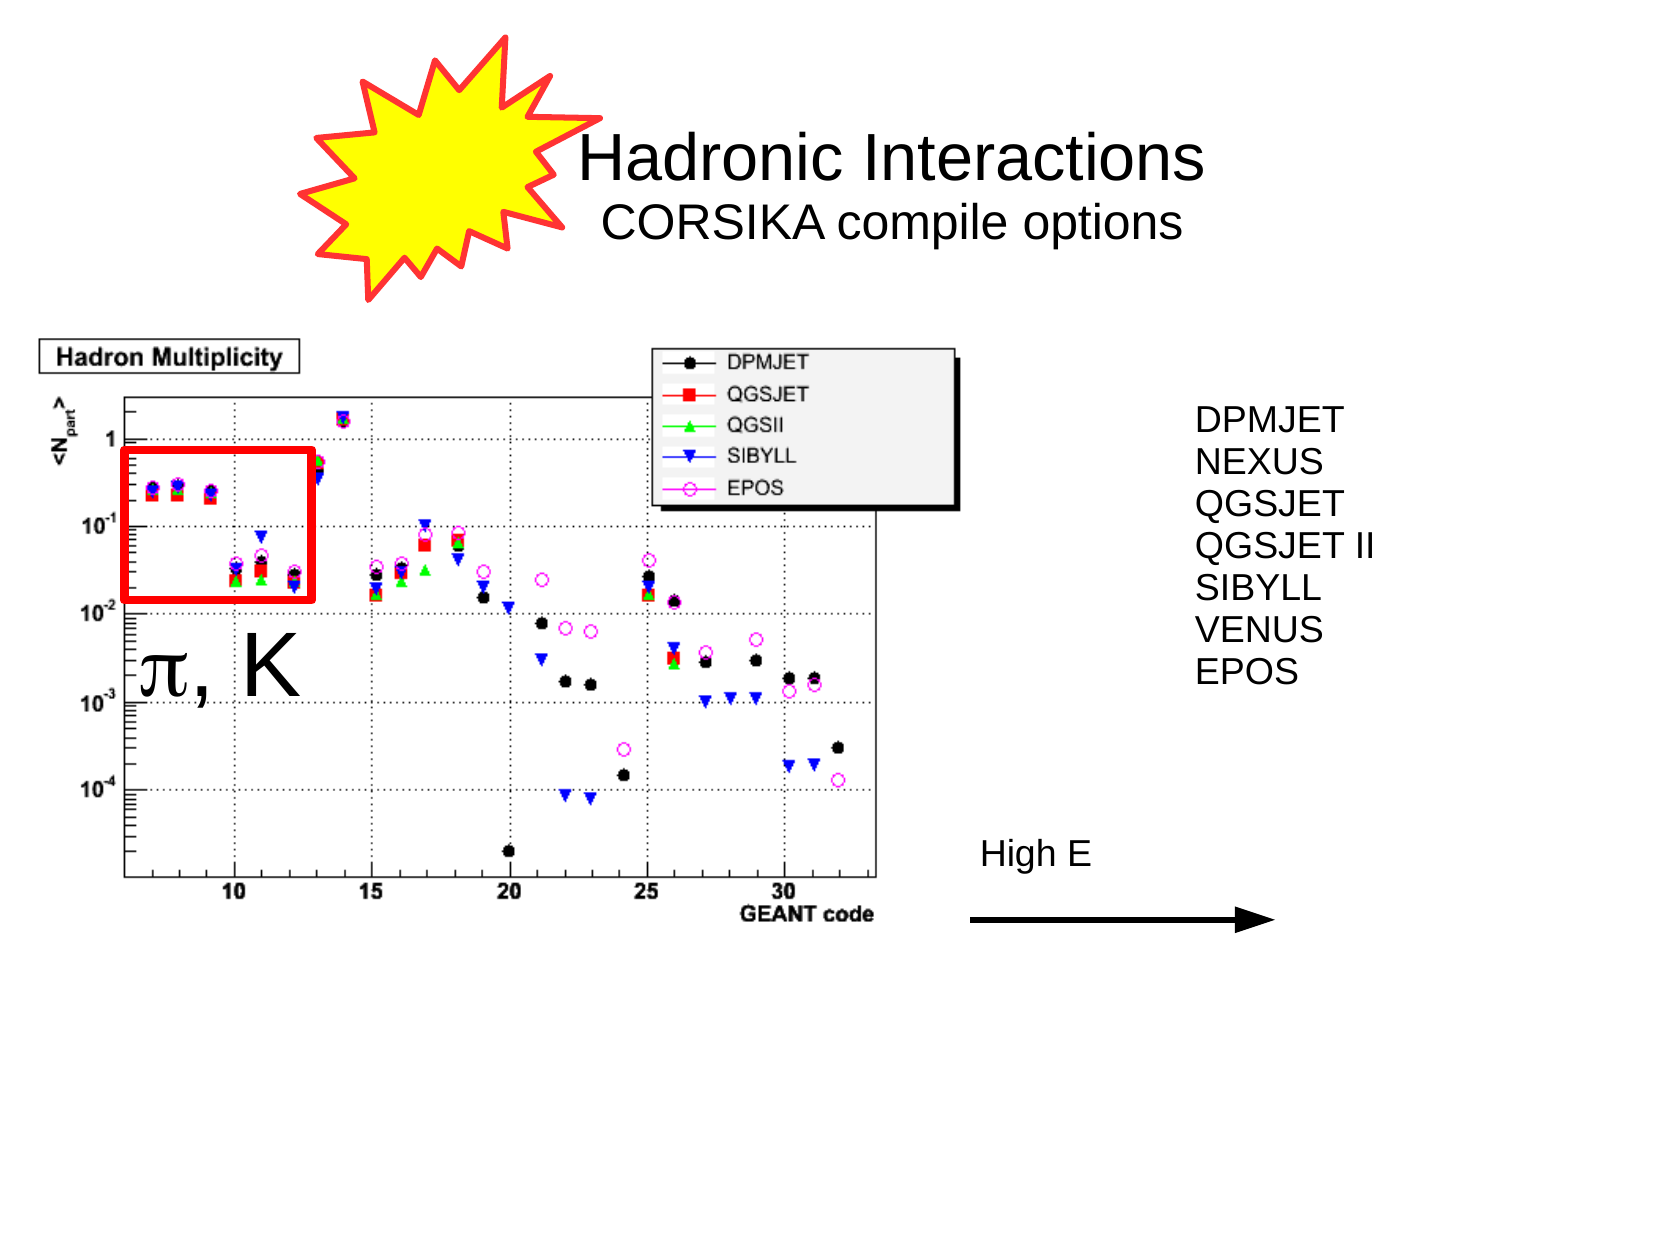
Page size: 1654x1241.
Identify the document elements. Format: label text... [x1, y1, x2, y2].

text_box High E [970, 825, 1107, 896]
text_box Hadronic Interactions CORSIKA compile options [562, 112, 1221, 301]
text_box DPMJET NEXUS QGSJET QGSJET II SIBYLL VENUS EPOS [1180, 390, 1392, 797]
text_box [300, 37, 562, 301]
text_box p, K [124, 605, 317, 758]
picture [31, 337, 970, 938]
